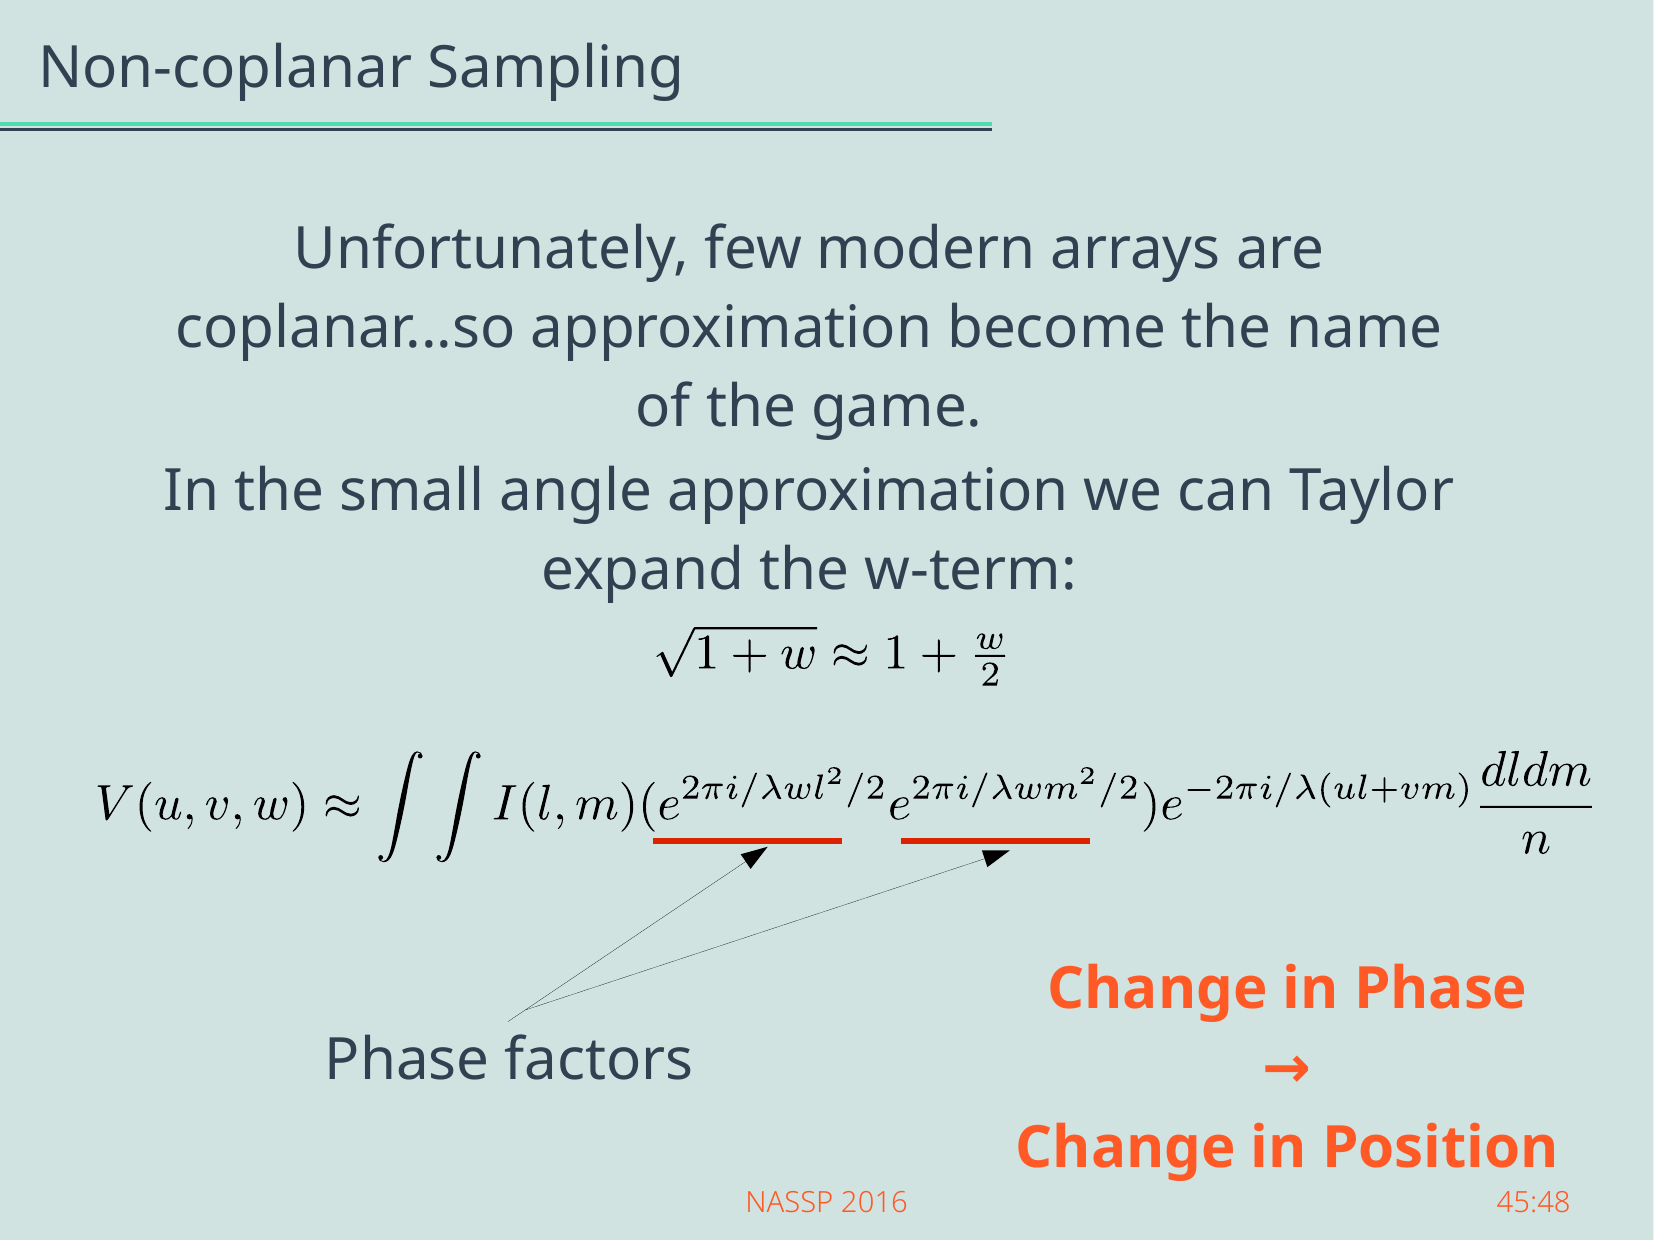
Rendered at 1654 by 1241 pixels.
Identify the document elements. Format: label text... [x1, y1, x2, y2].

text_box [652, 627, 1006, 686]
text_box Change in Phase → Change in Position [998, 938, 1577, 1164]
text_box [94, 750, 1592, 863]
text_box Unfortunately, few modern arrays are coplanar...so approximation become the name of the game. [147, 198, 1471, 354]
text_box Non-coplanar Sampling [23, 17, 1063, 103]
text_box Phase factors [286, 1009, 733, 1095]
text_box In the small angle approximation we can Taylor expand the w-term: [147, 440, 1471, 596]
